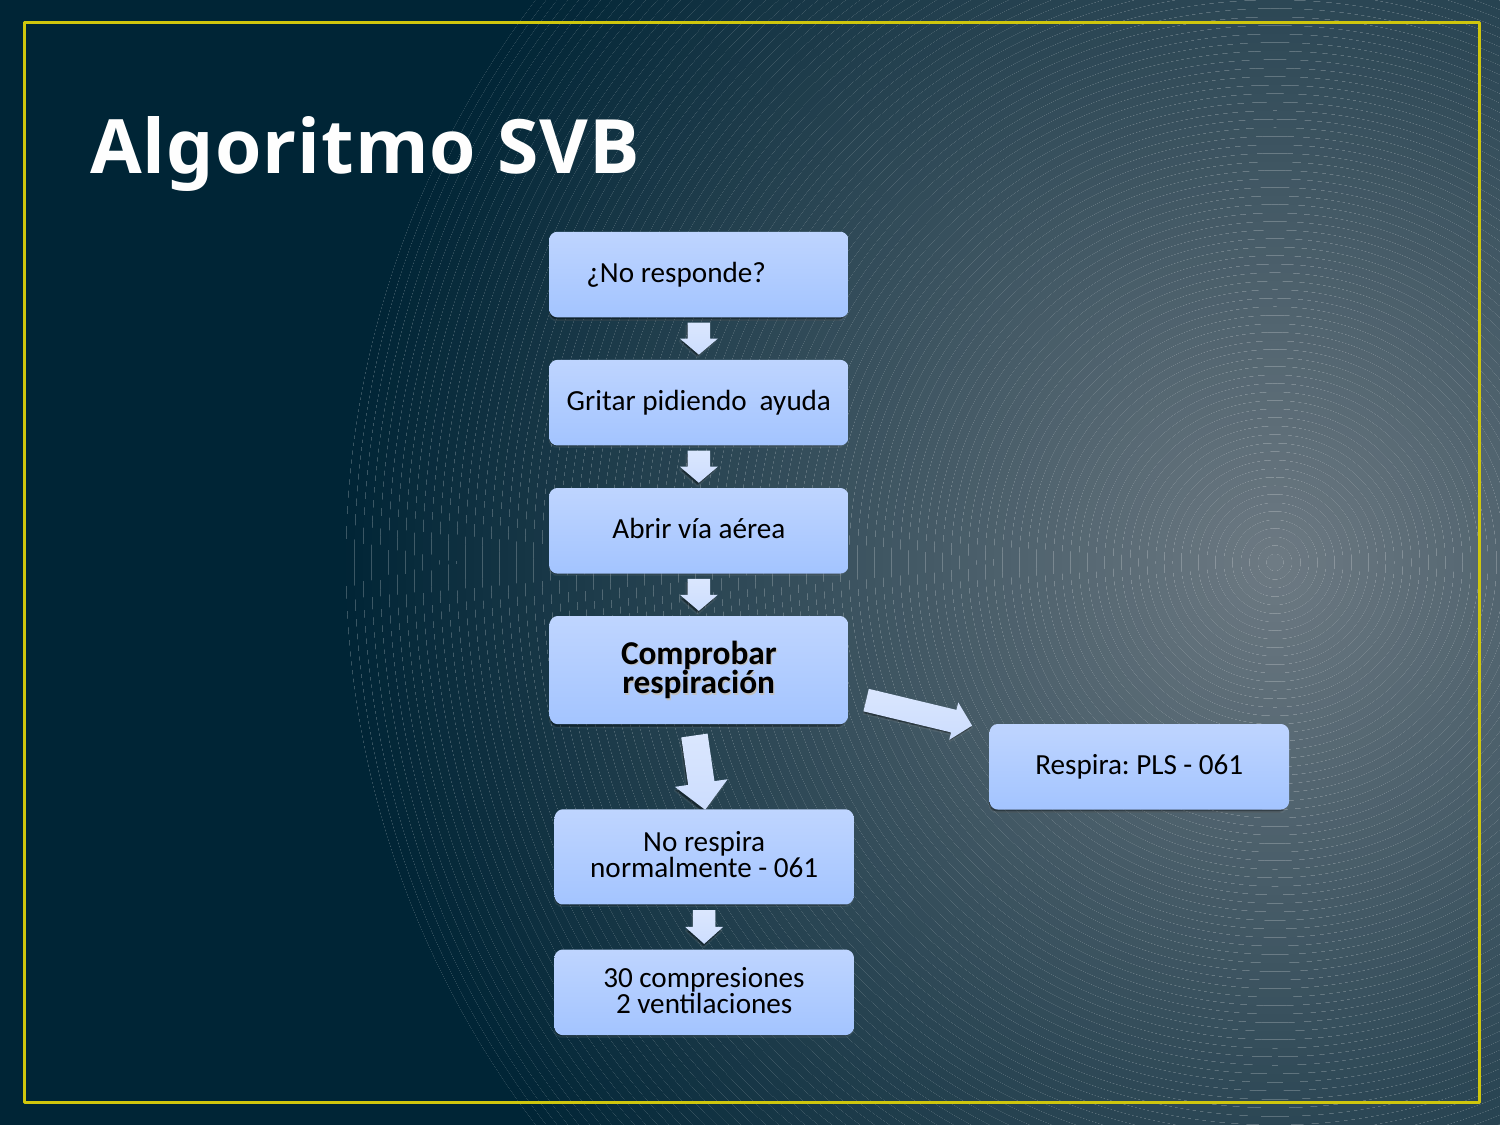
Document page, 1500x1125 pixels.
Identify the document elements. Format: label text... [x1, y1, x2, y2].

text_box No respira normalmente - 061 [554, 809, 854, 905]
text_box [679, 322, 718, 355]
text_box 30 compresiones 2 ventilaciones [554, 949, 854, 1036]
text_box ¿No responde? [549, 231, 849, 318]
text_box [863, 688, 973, 740]
text_box [674, 733, 728, 809]
text_box [679, 450, 718, 483]
text_box Gritar pidiendo ayuda [549, 359, 849, 446]
text_box [685, 910, 724, 944]
text_box Comprobar respiración [549, 616, 849, 725]
text_box Respira: PLS - 061 [989, 724, 1290, 810]
title Algoritmo SVB [75, 45, 1426, 197]
text_box Abrir vía aérea [549, 488, 849, 574]
text_box [679, 578, 718, 611]
